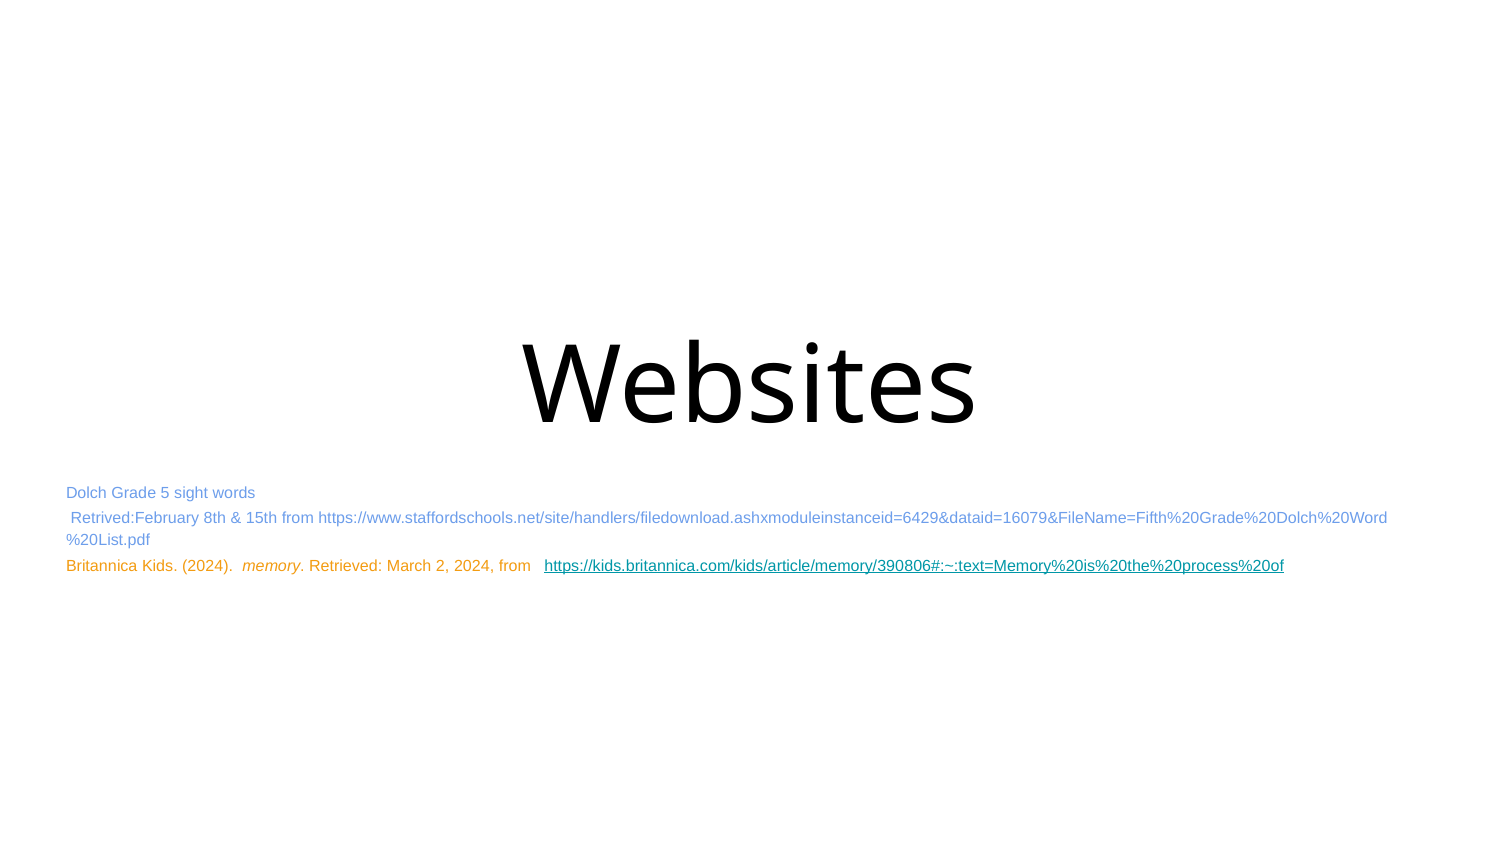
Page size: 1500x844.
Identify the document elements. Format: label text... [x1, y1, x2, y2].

title Websites [51, 122, 1449, 459]
subtitle Dolch Grade 5 sight words Retrived:February 8th & 15th from https://www.staffordschools.net/site/handlers/filedownload.ashxmoduleinstanceid=6429&dataid=16079&FileName=Fifth%20Grade%20Dolch%20Word%20List.pdf Britannica Kids. (2024). memory. Retrieved: March 2, 2024, from https://kids.britannica.com/kids/article/memory/390806#:~:text=Memory%20is%20the%20process%20of [51, 464, 1449, 595]
